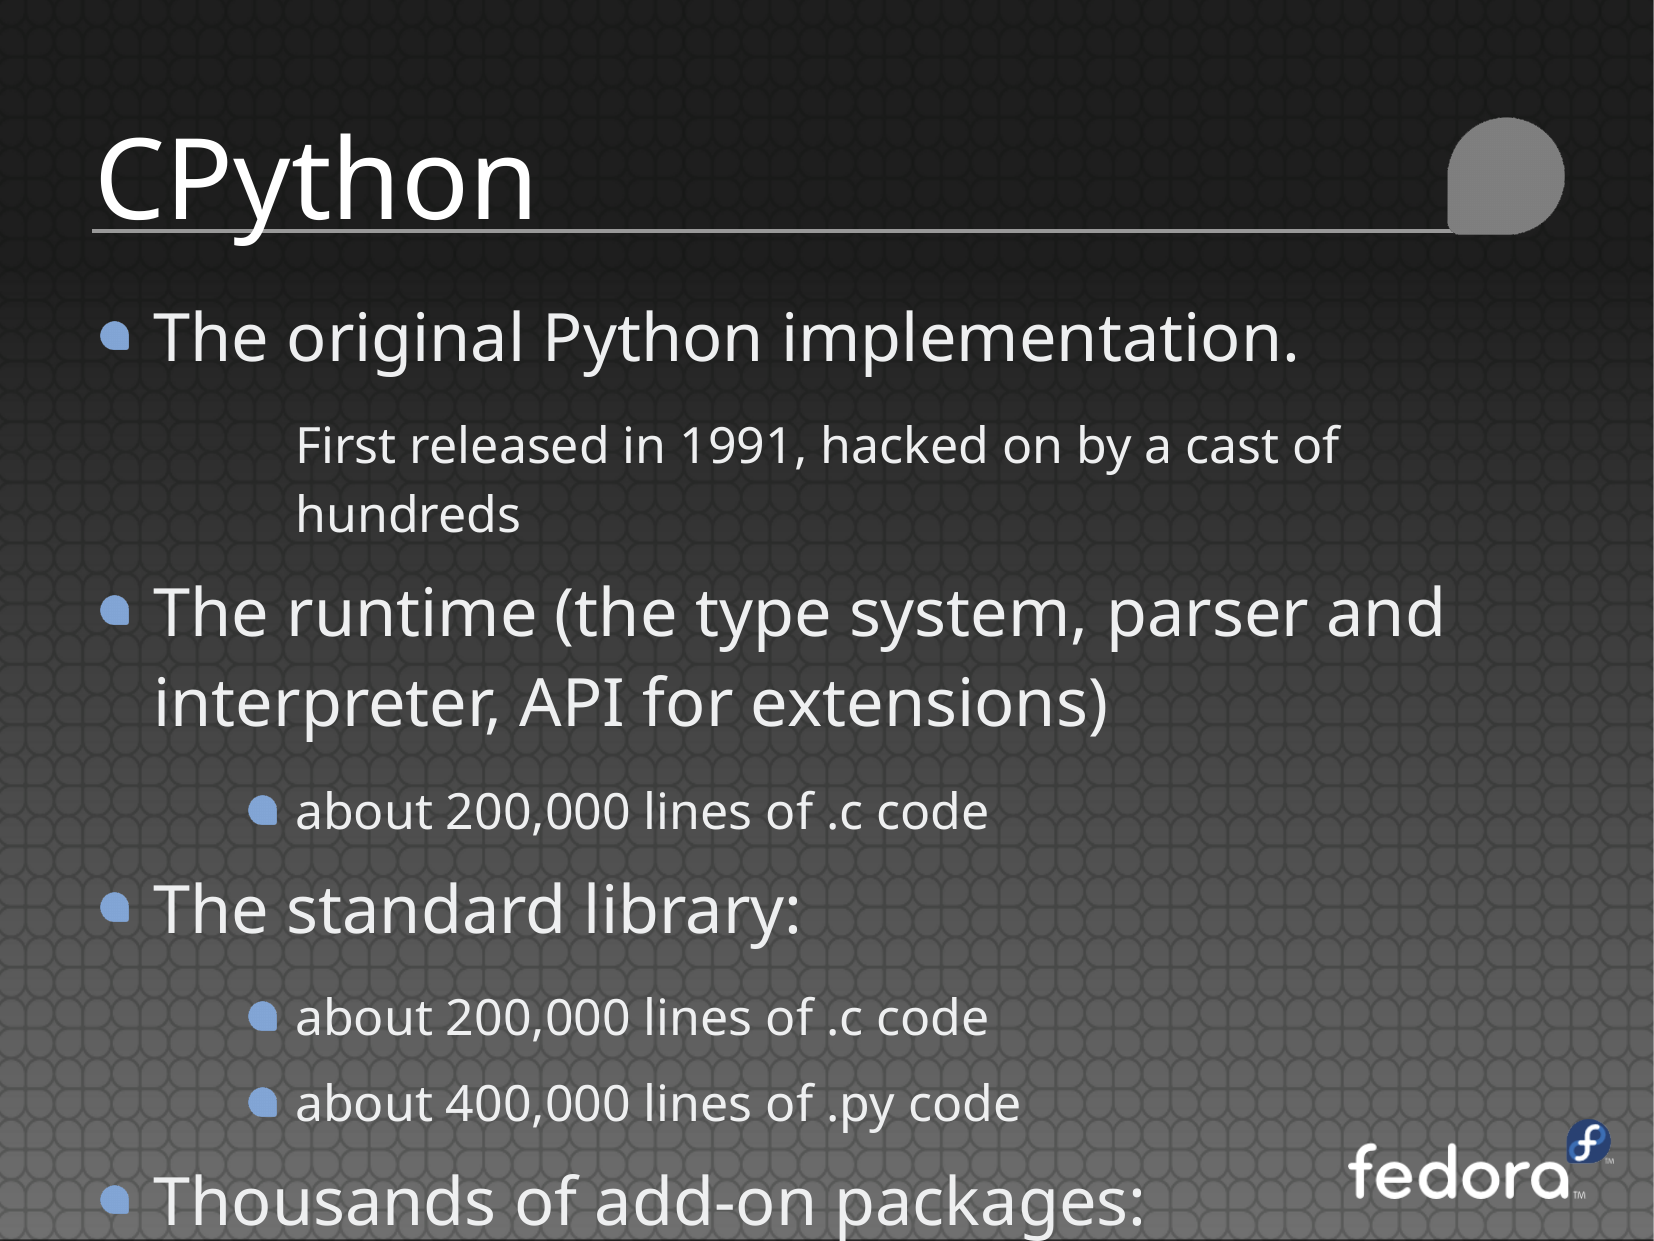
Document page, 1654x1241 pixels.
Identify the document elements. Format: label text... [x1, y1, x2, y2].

picture [0, 0, 1654, 1241]
list The original Python implementation. First released in 1991, hacked on by a cast of hundreds The runtime (the type system, parser and interpreter, API for extensions) about 200,000 lines of .c code The standard library: about 200,000 lines of .c code about 400,000 lines of .py code Thousands of add-on packages: http://pypi.python.org/pypi has about 12000 packages (mostly in .py, with some .c) [82, 290, 1571, 1237]
title CPython [94, 100, 1426, 251]
picture [846, 1237, 1030, 1241]
